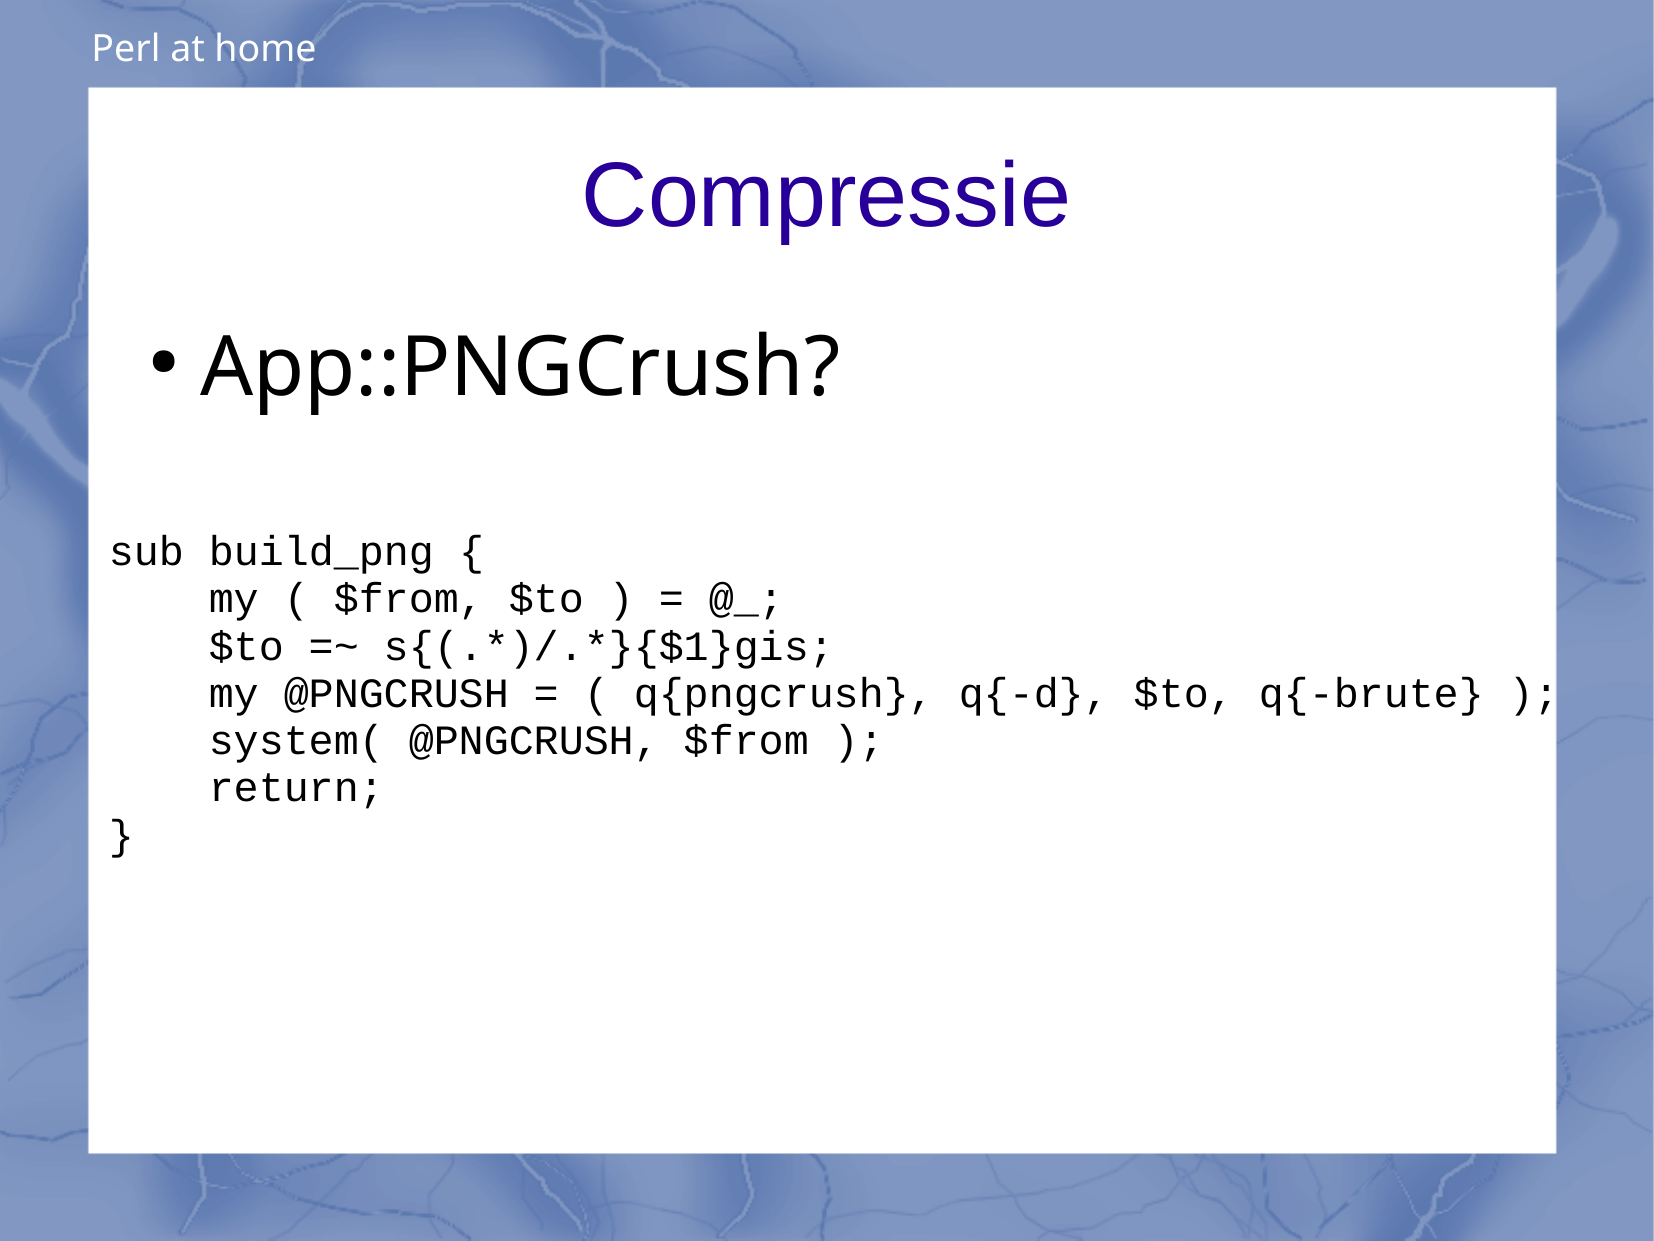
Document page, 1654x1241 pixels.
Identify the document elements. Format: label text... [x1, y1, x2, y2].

text_box sub build_png { my ( $from, $to ) = @_; $to =~ s{(.*)/.*}{$1}gis; my @PNGCRUSH = ( q{pngcrush}, q{-d}, $to, q{-brute} ); system( @PNGCRUSH, $from ); return; } [68, 513, 1586, 927]
text_box App::PNGCrush? [123, 288, 808, 421]
picture [0, 0, 1654, 1241]
title Compressie [118, 98, 1536, 291]
